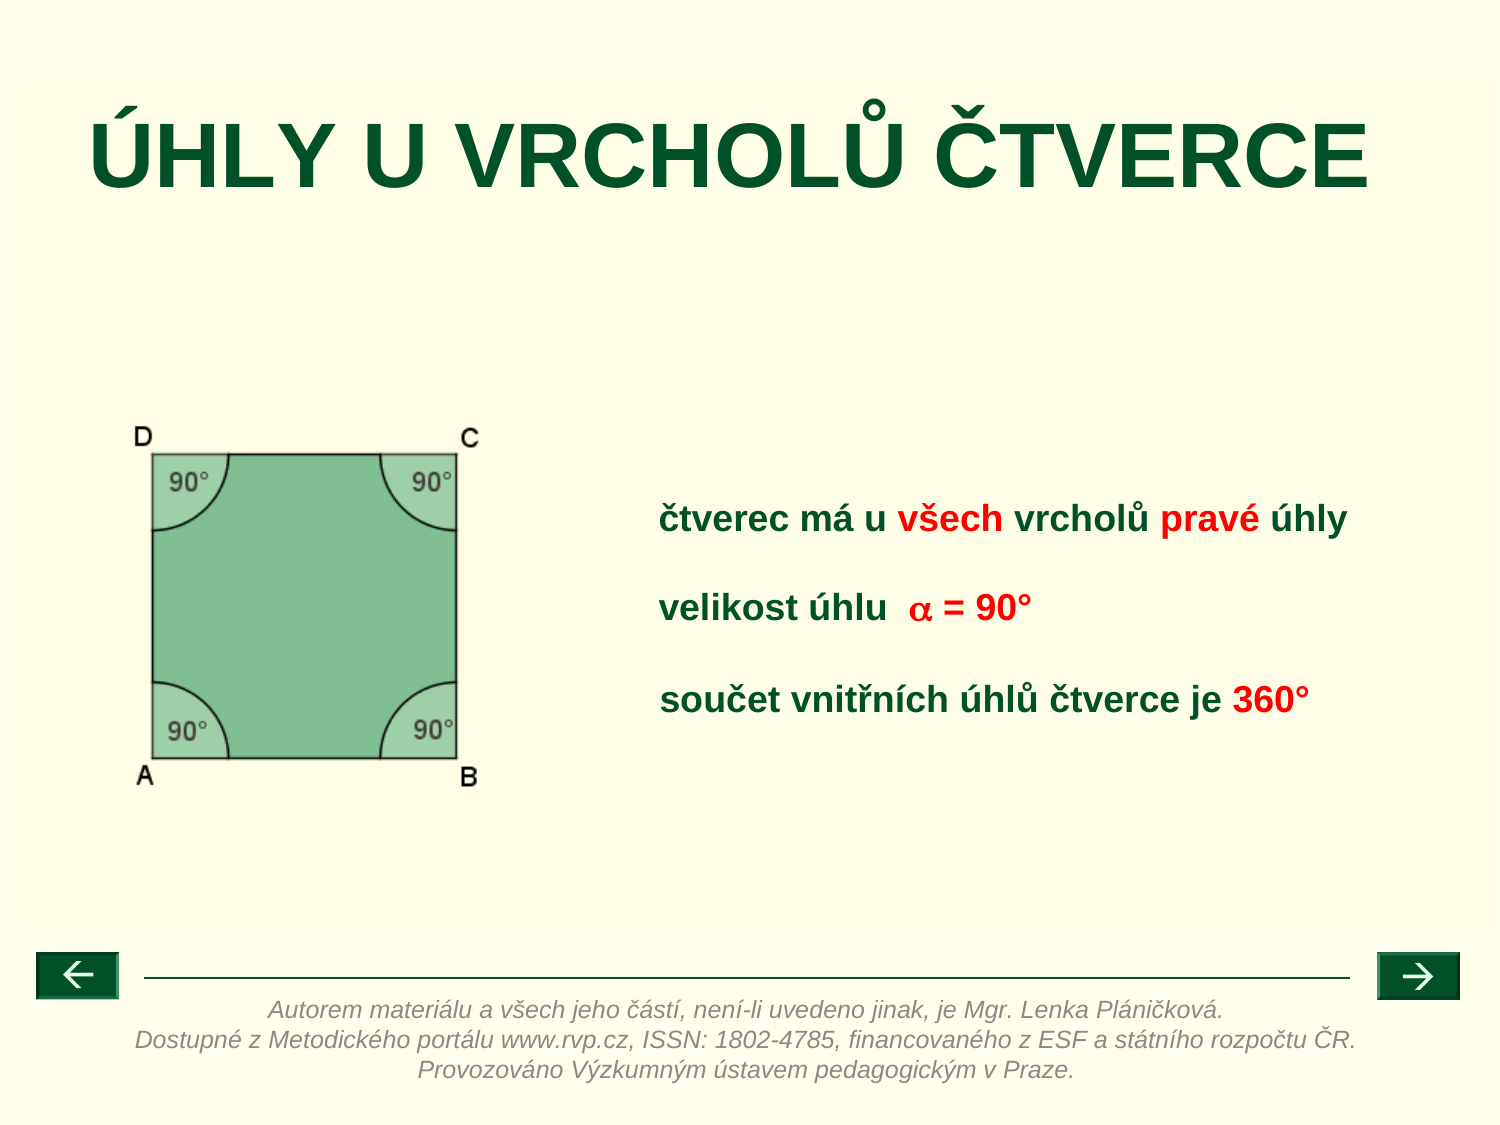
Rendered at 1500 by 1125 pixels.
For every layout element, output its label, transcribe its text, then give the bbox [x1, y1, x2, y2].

text_box Autorem materiálu a všech jeho částí, není-li uvedeno jinak, je Mgr. Lenka Pláničková. Dostupné z Metodického portálu www.rvp.cz, ISSN: 1802-4785, financovaného z ESF a státního rozpočtu ČR. Provozováno Výzkumným ústavem pedagogickým v Praze. [40, 997, 1454, 1080]
text_box  [40, 956, 116, 996]
text_box součet vnitřních úhlů čtverce je 360° [644, 666, 1402, 728]
text_box velikost úhlu  = 90° [643, 575, 1223, 636]
text_box  [1381, 956, 1456, 996]
picture [17, 80, 1494, 928]
title ÚHLY U VRCHOLŮ ČTVERCE [73, 56, 1424, 245]
text_box čtverec má u všech vrcholů pravé úhly [643, 486, 1459, 547]
